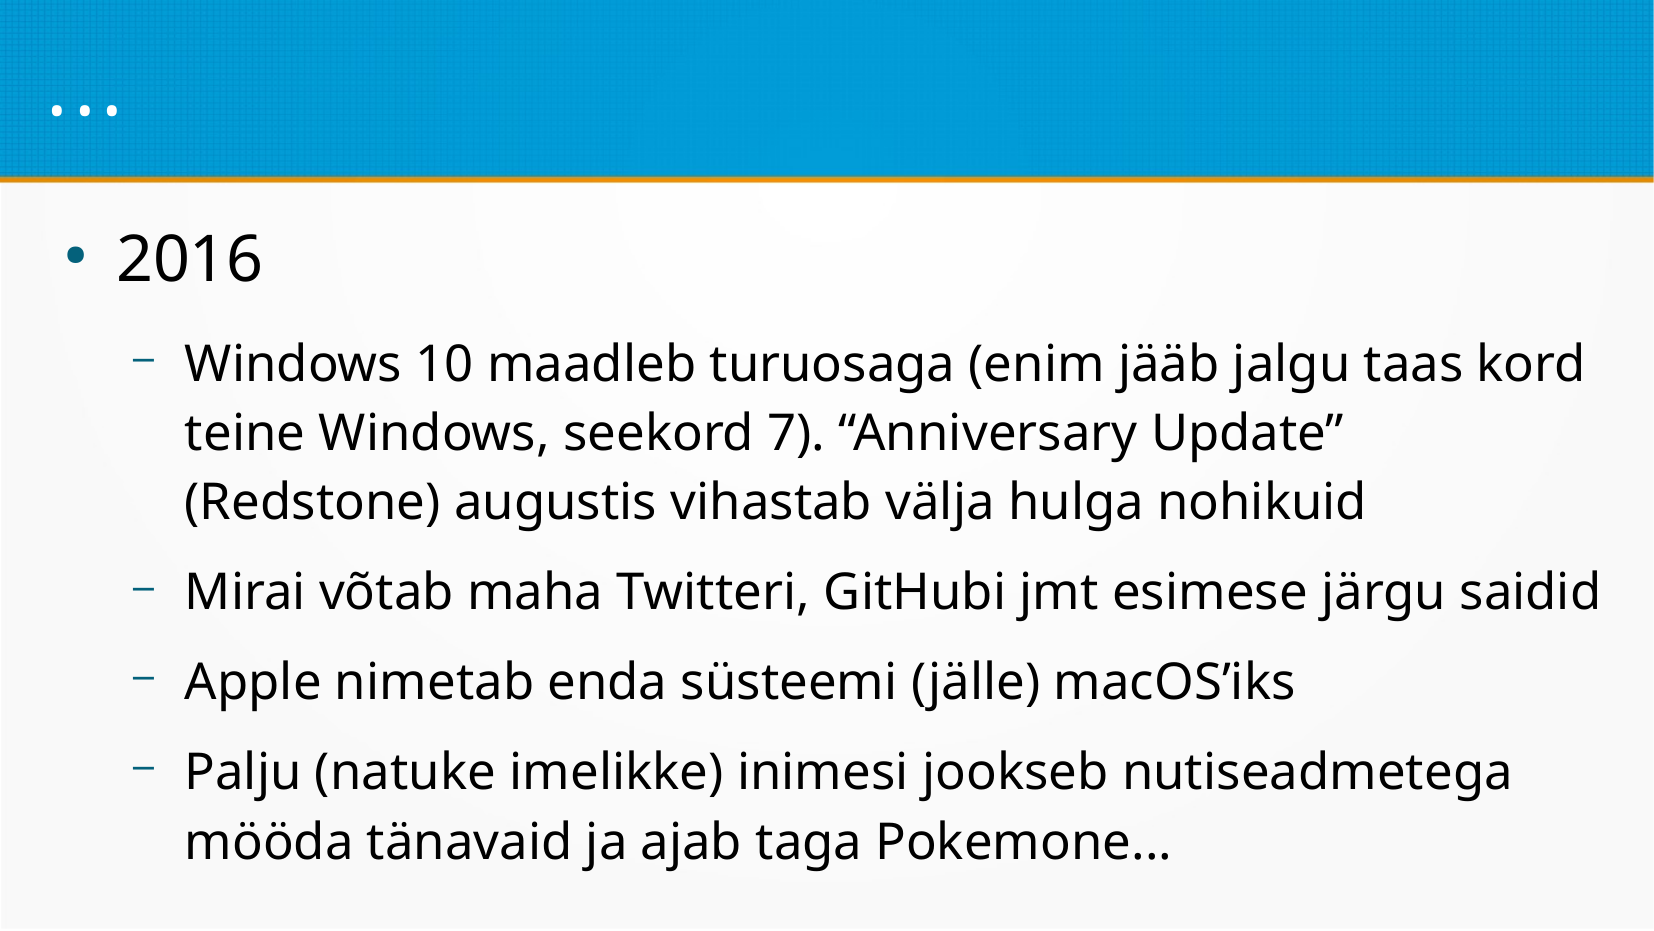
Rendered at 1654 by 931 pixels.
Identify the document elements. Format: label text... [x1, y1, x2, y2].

title ... [43, 0, 1619, 149]
picture [0, 175, 1654, 931]
list 2016 Windows 10 maadleb turuosaga (enim jääb jalgu taas kord teine Windows, seekord 7). “Anniversary Update” (Redstone) augustis vihastab välja hulga nohikuid Mirai võtab maha Twitteri, GitHubi jmt esimese järgu saidid Apple nimetab enda süsteemi (jälle) macOS’iks Palju (natuke imelikke) inimesi jookseb nutiseadmetega mööda tänavaid ja ajab taga Pokemone... [47, 212, 1607, 902]
